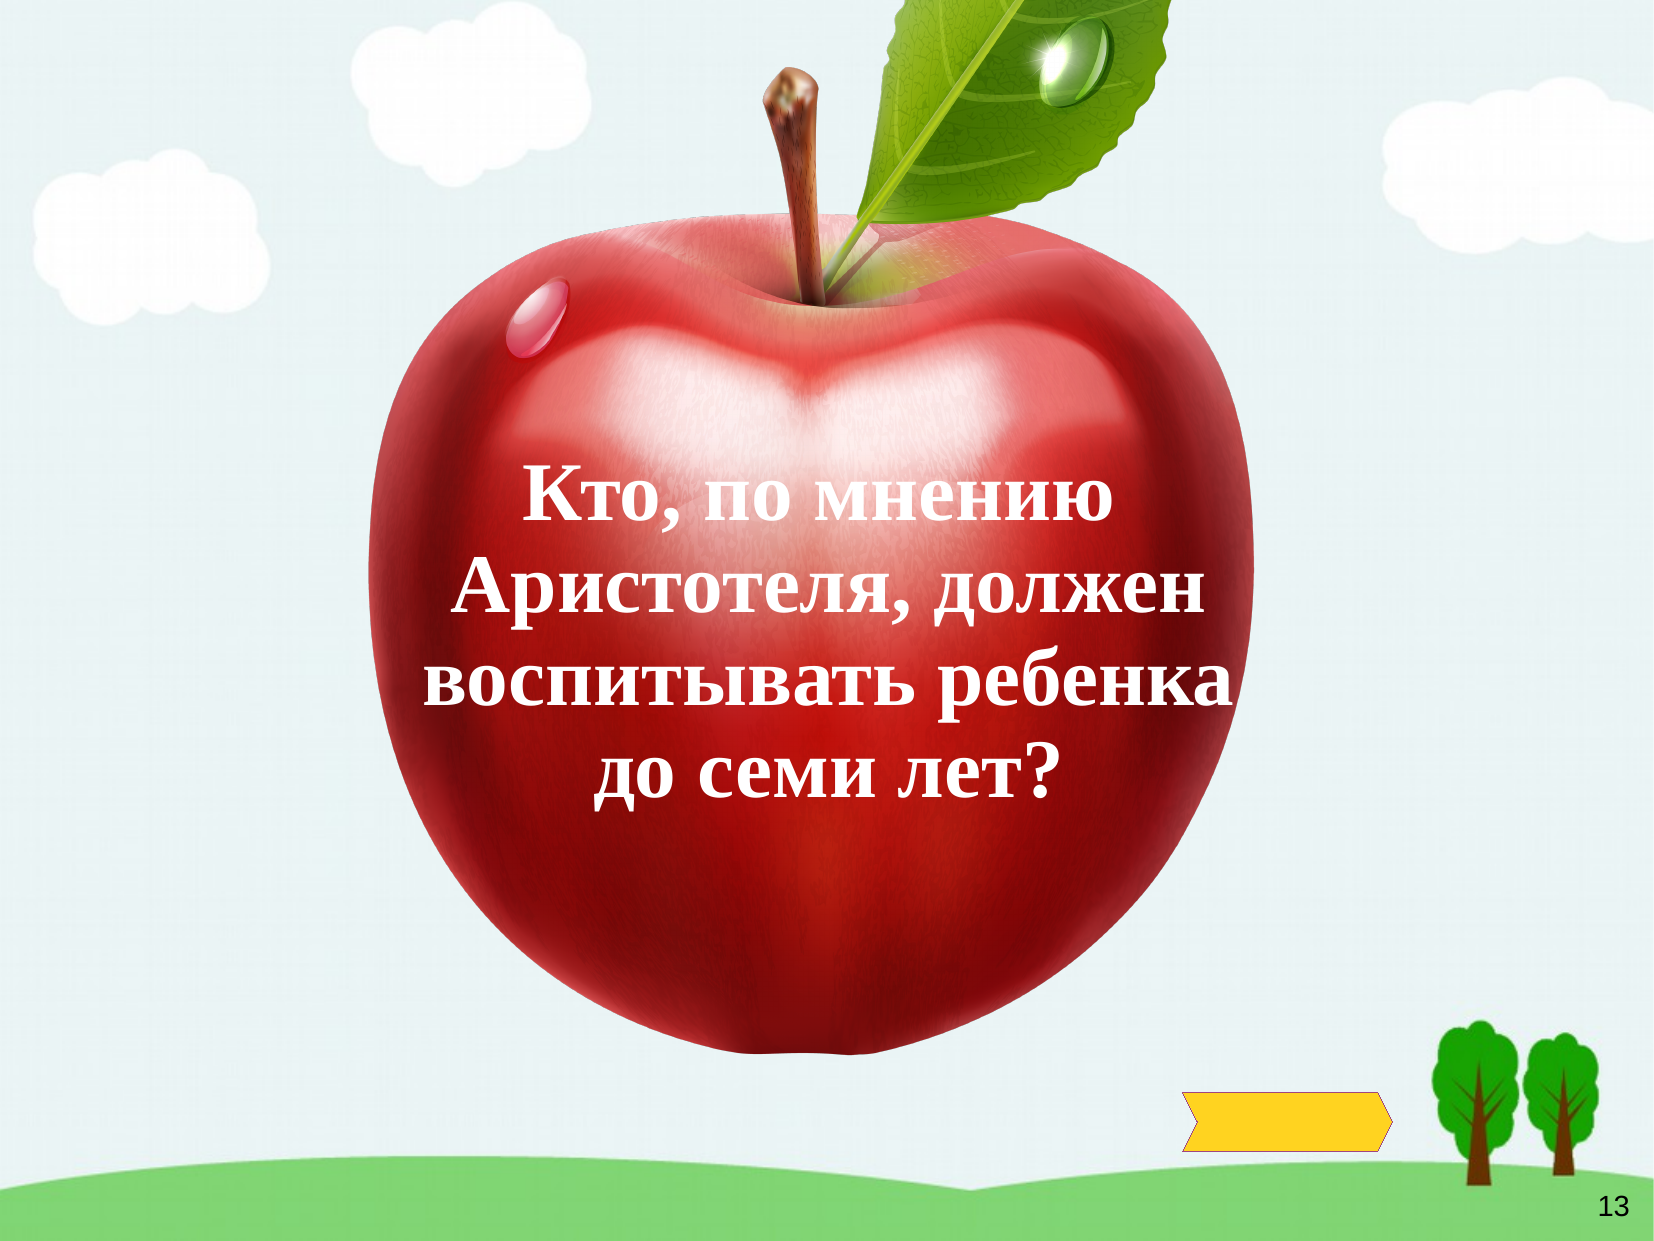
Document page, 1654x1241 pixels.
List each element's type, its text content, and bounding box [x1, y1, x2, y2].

picture [0, 0, 1654, 1241]
text_box [1182, 1092, 1393, 1152]
text_box Кто, по мнению Аристотеля, должен воспитывать ребенка до семи лет? [407, 438, 1251, 823]
